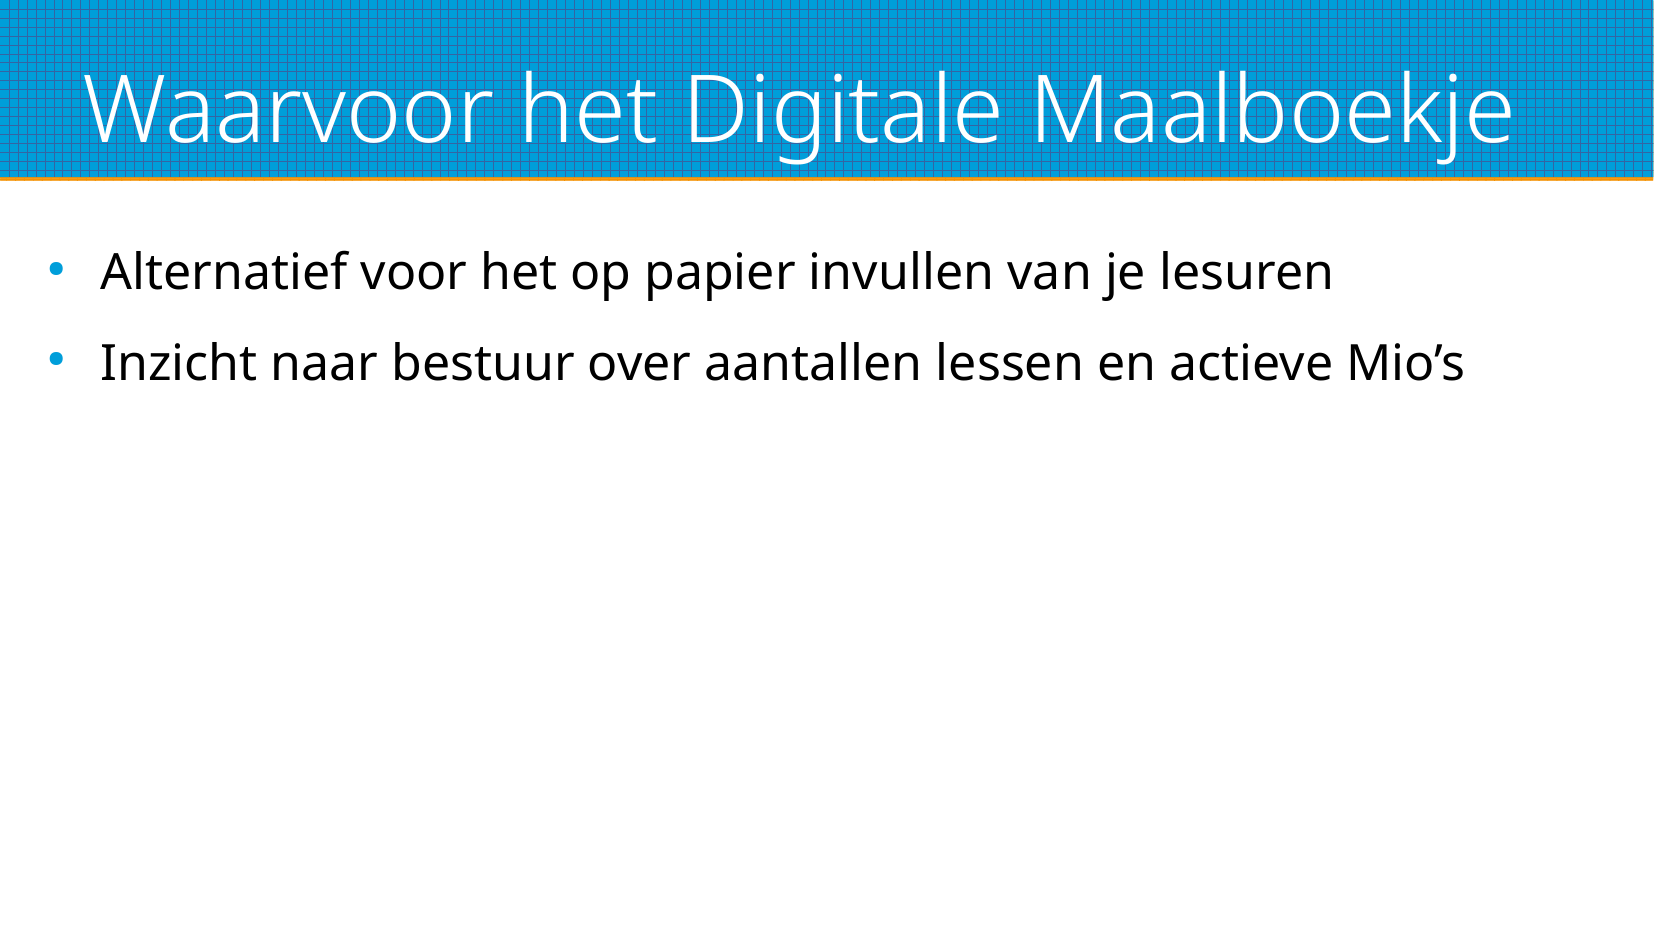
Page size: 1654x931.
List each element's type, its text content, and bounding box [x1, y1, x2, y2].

list Alternatief voor het op papier invullen van je lesuren Inzicht naar bestuur over aantallen lessen en actieve Mio’s [29, 236, 1510, 811]
title Waarvoor het Digitale Maalboekje [82, 14, 1571, 171]
